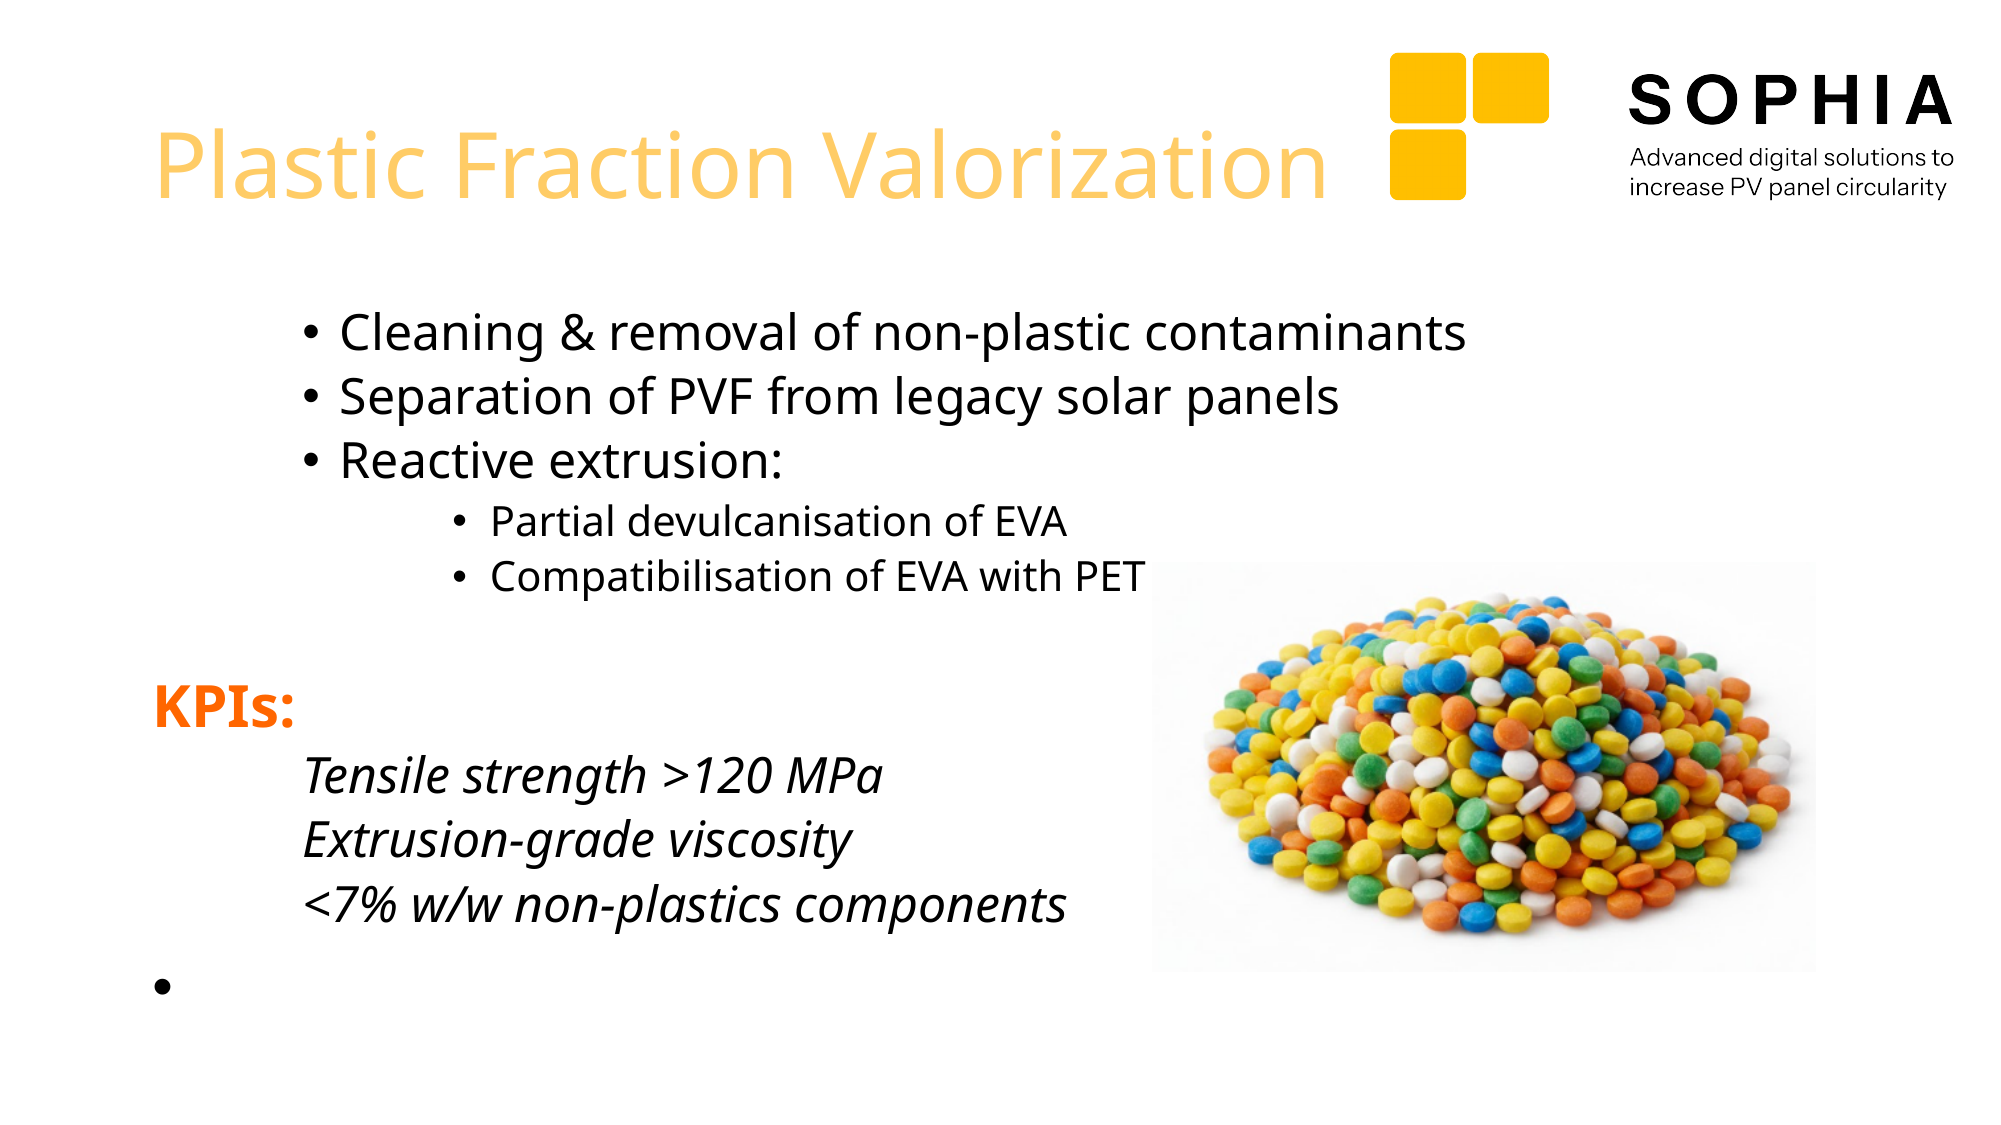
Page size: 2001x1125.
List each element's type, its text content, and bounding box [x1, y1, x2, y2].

title Plastic Fraction Valorization [137, 59, 1863, 278]
list Cleaning & removal of non-plastic contaminants Separation of PVF from legacy solar panels Reactive extrusion: Partial devulcanisation of EVA Compatibilisation of EVA with PET KPIs: Tensile strength >120 MPa Extrusion-grade viscosity <7% w/w non-plastics components [137, 299, 1863, 1014]
picture [1339, 0, 2000, 260]
picture [1152, 562, 1816, 972]
